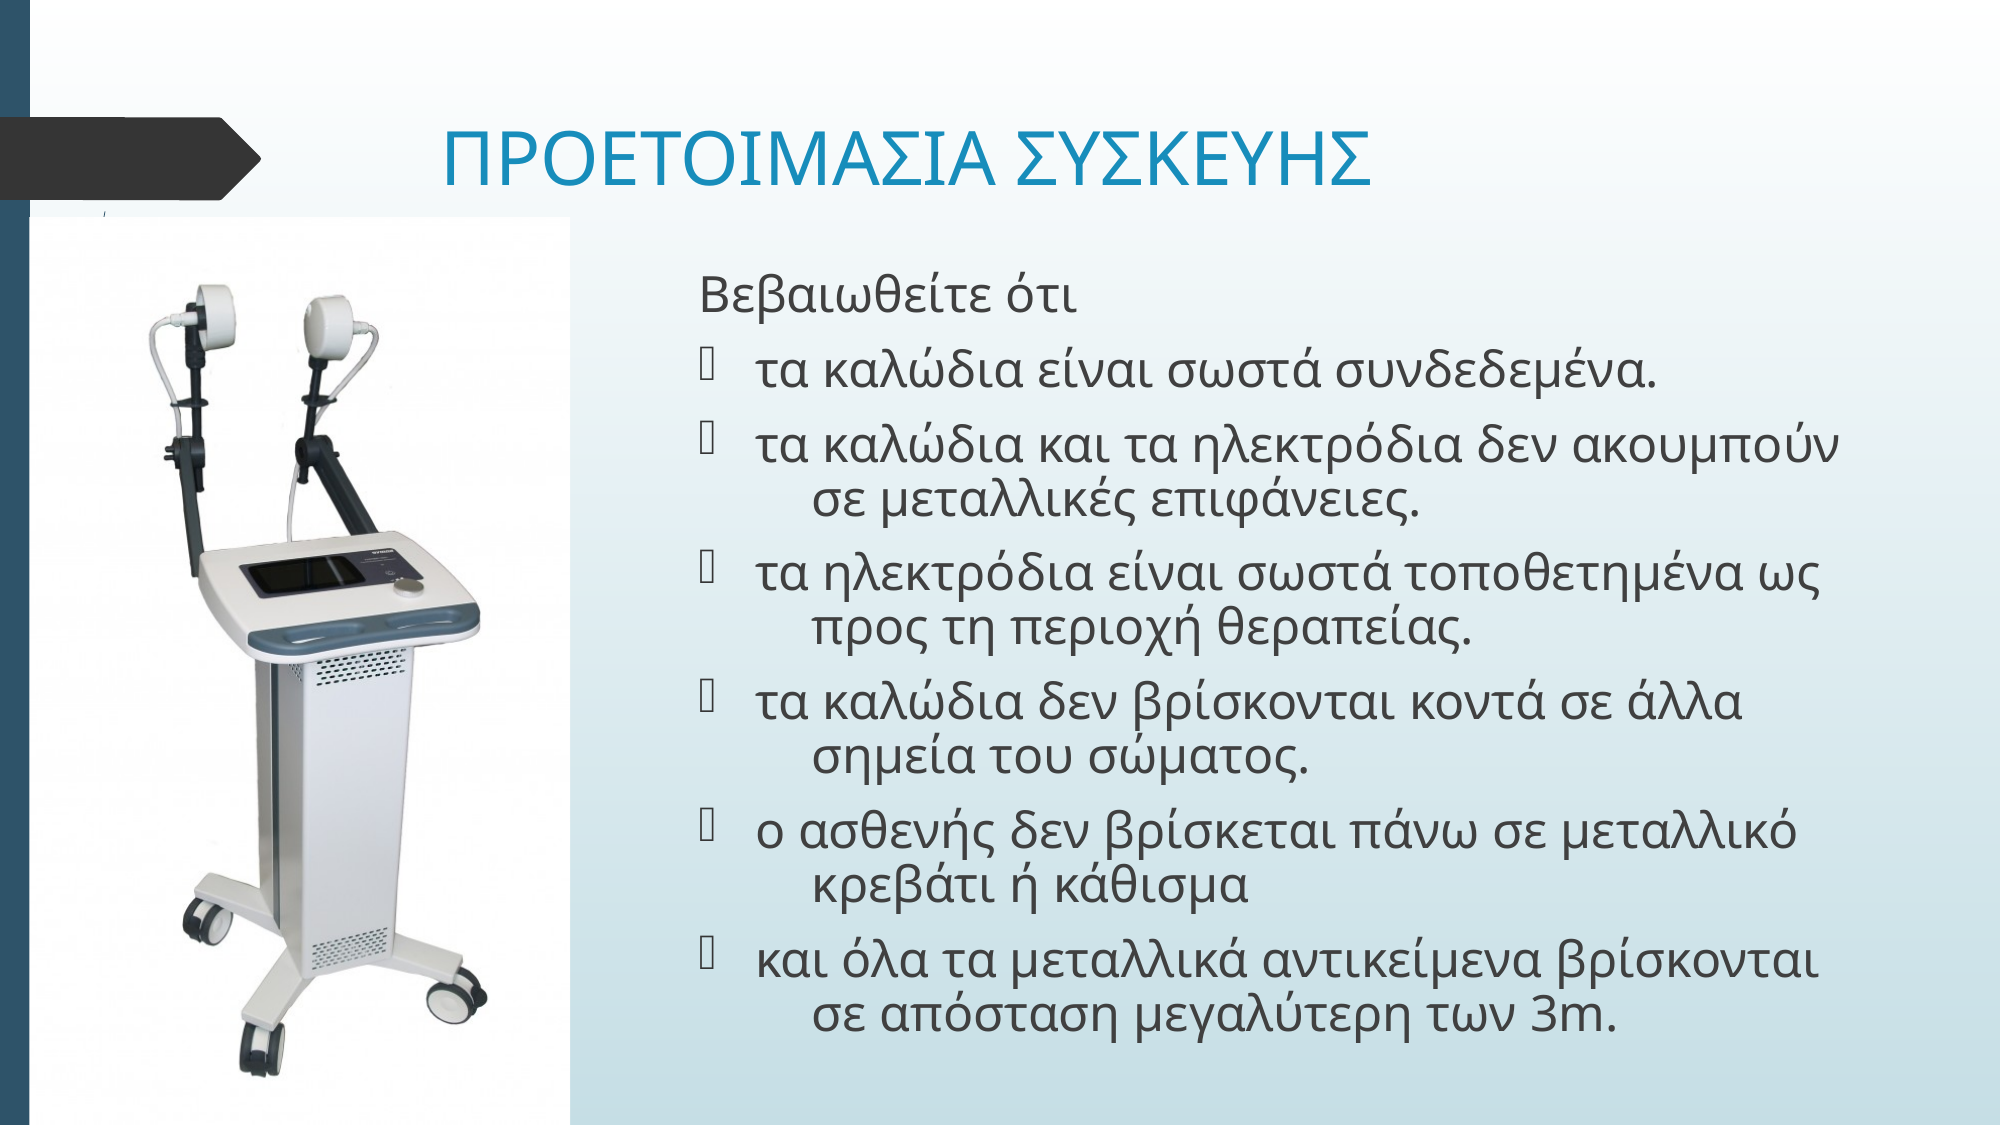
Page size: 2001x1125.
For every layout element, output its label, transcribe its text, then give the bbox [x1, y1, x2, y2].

list Βεβαιωθείτε ότι τα καλώδια είναι σωστά συνδεδεμένα. τα καλώδια και τα ηλεκτρόδια δεν ακουμπούν σε μεταλλικές επιφάνειες. τα ηλεκτρόδια είναι σωστά τοποθετημένα ως προς τη περιοχή θεραπείας. τα καλώδια δεν βρίσκονται κοντά σε άλλα σημεία του σώματος. ο ασθενής δεν βρίσκεται πάνω σε μεταλλικό κρεβάτι ή κάθισμα και όλα τα μεταλλικά αντικείμενα βρίσκονται σε απόσταση μεγαλύτερη των 3m. [683, 261, 1888, 1096]
picture [29, 200, 571, 1125]
title ΠΡΟΕΤΟΙΜΑΣΙΑ ΣΥΣΚΕΥΗΣ [425, 102, 1888, 313]
